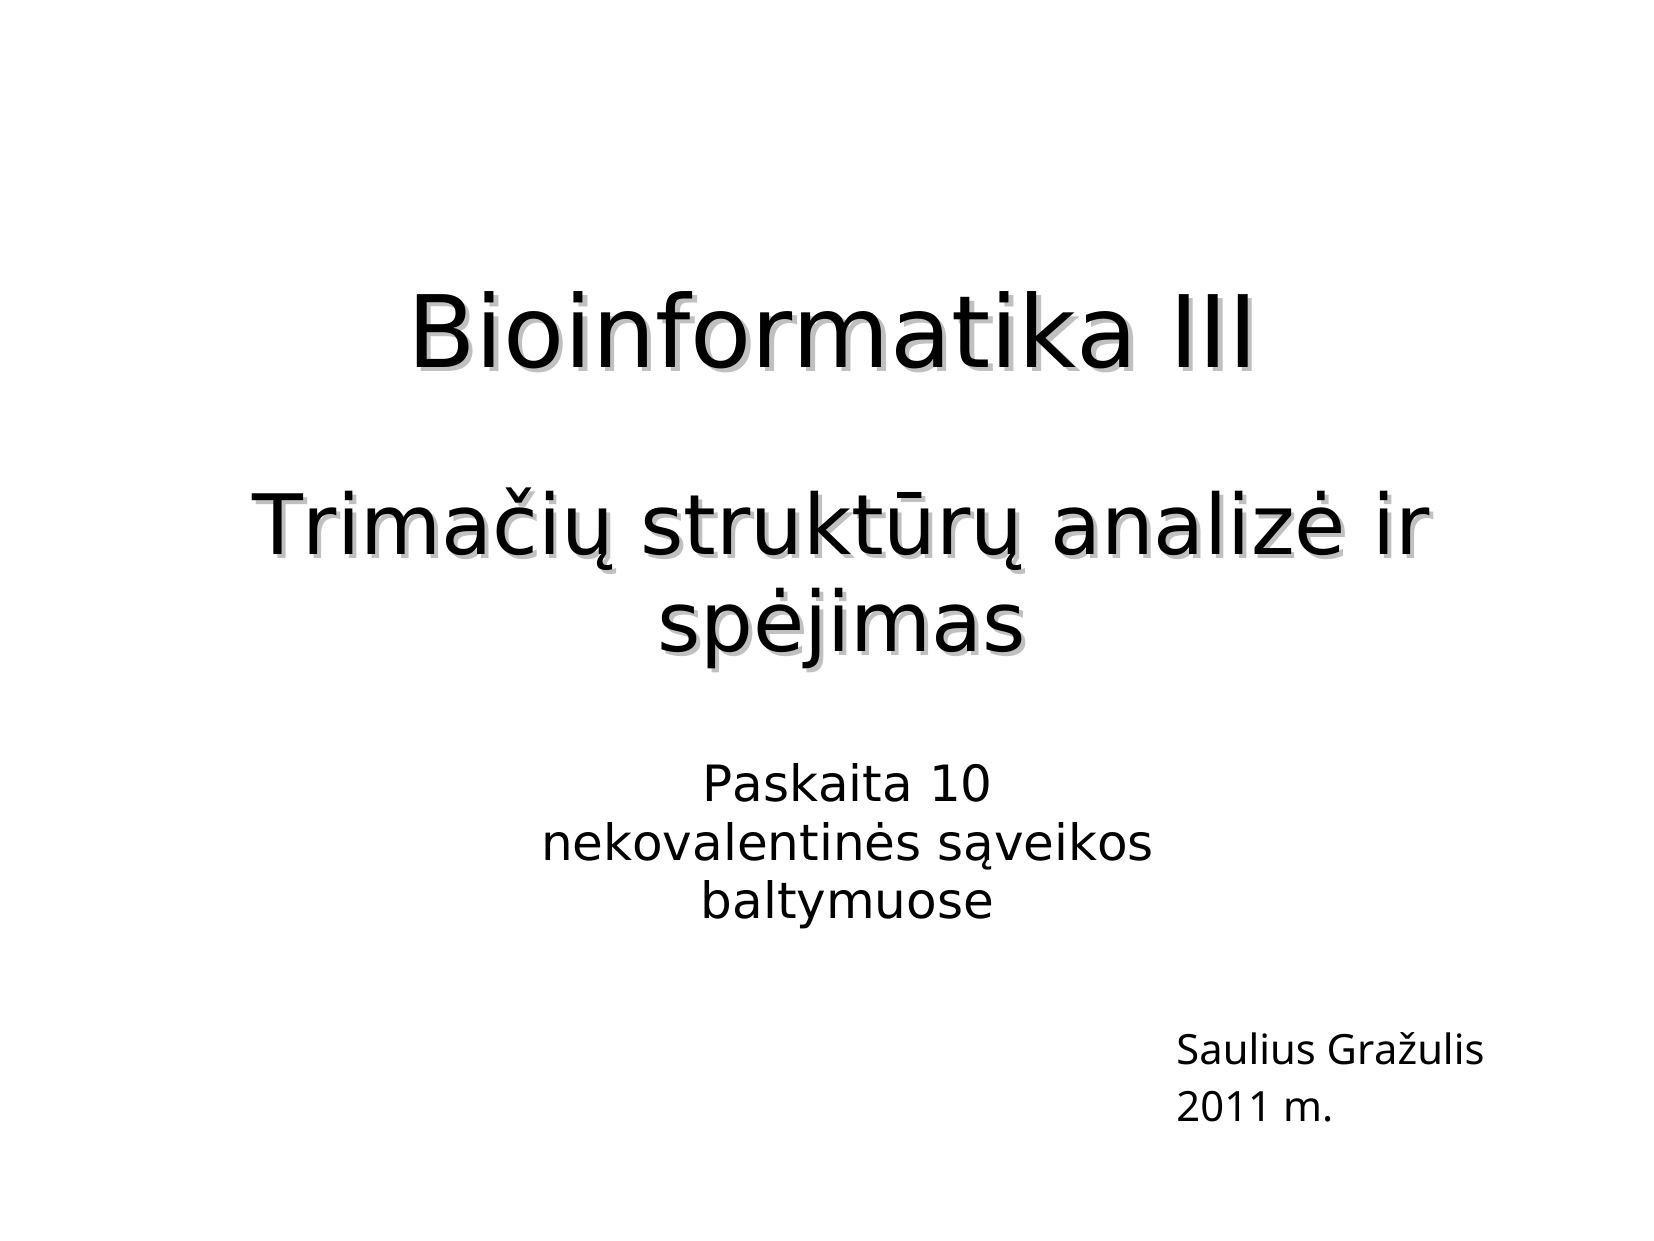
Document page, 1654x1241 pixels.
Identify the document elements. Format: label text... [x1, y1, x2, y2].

title Bioinformatika III [88, 236, 1577, 429]
text_box Trimačių struktūrų analizė ir spėjimas [206, 470, 1477, 680]
text_box Saulius Gražulis 2011 m. [1161, 1012, 1576, 1129]
text_box Paskaita 10 nekovalentinės sąveikos baltymuose [375, 747, 1321, 938]
